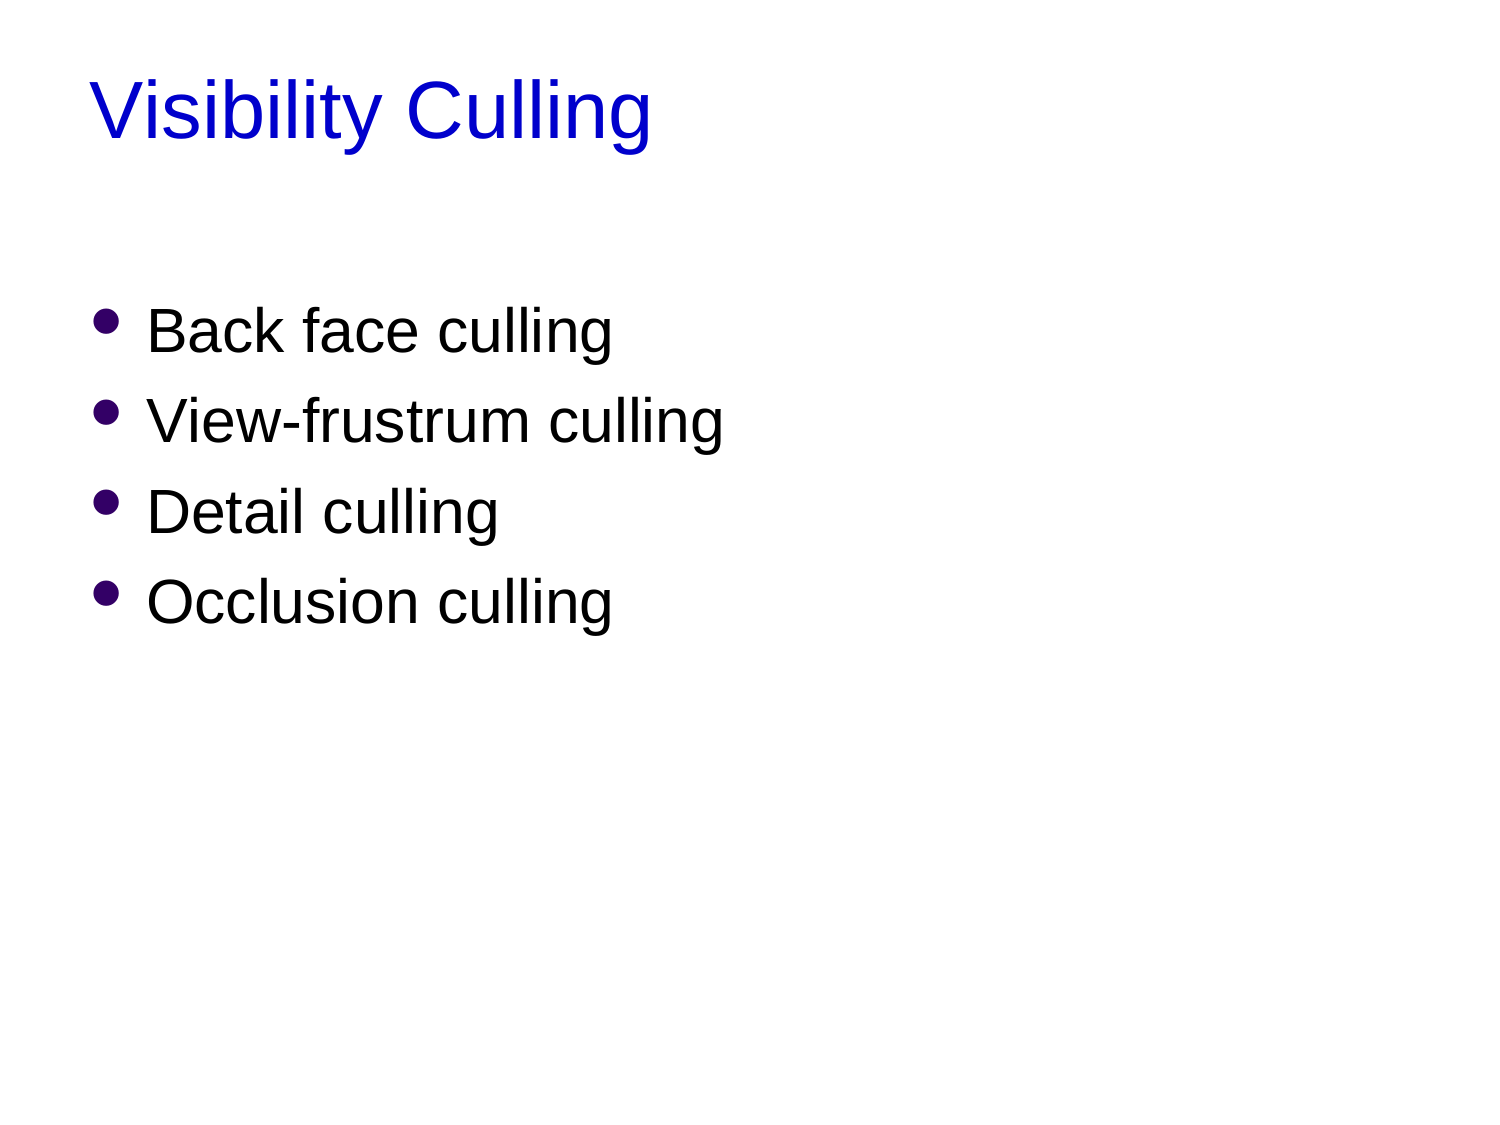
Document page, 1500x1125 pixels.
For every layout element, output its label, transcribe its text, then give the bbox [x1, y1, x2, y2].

title Visibility Culling [74, 20, 1313, 163]
list Back face culling View-frustrum culling Detail culling Occlusion culling [75, 282, 1426, 1006]
